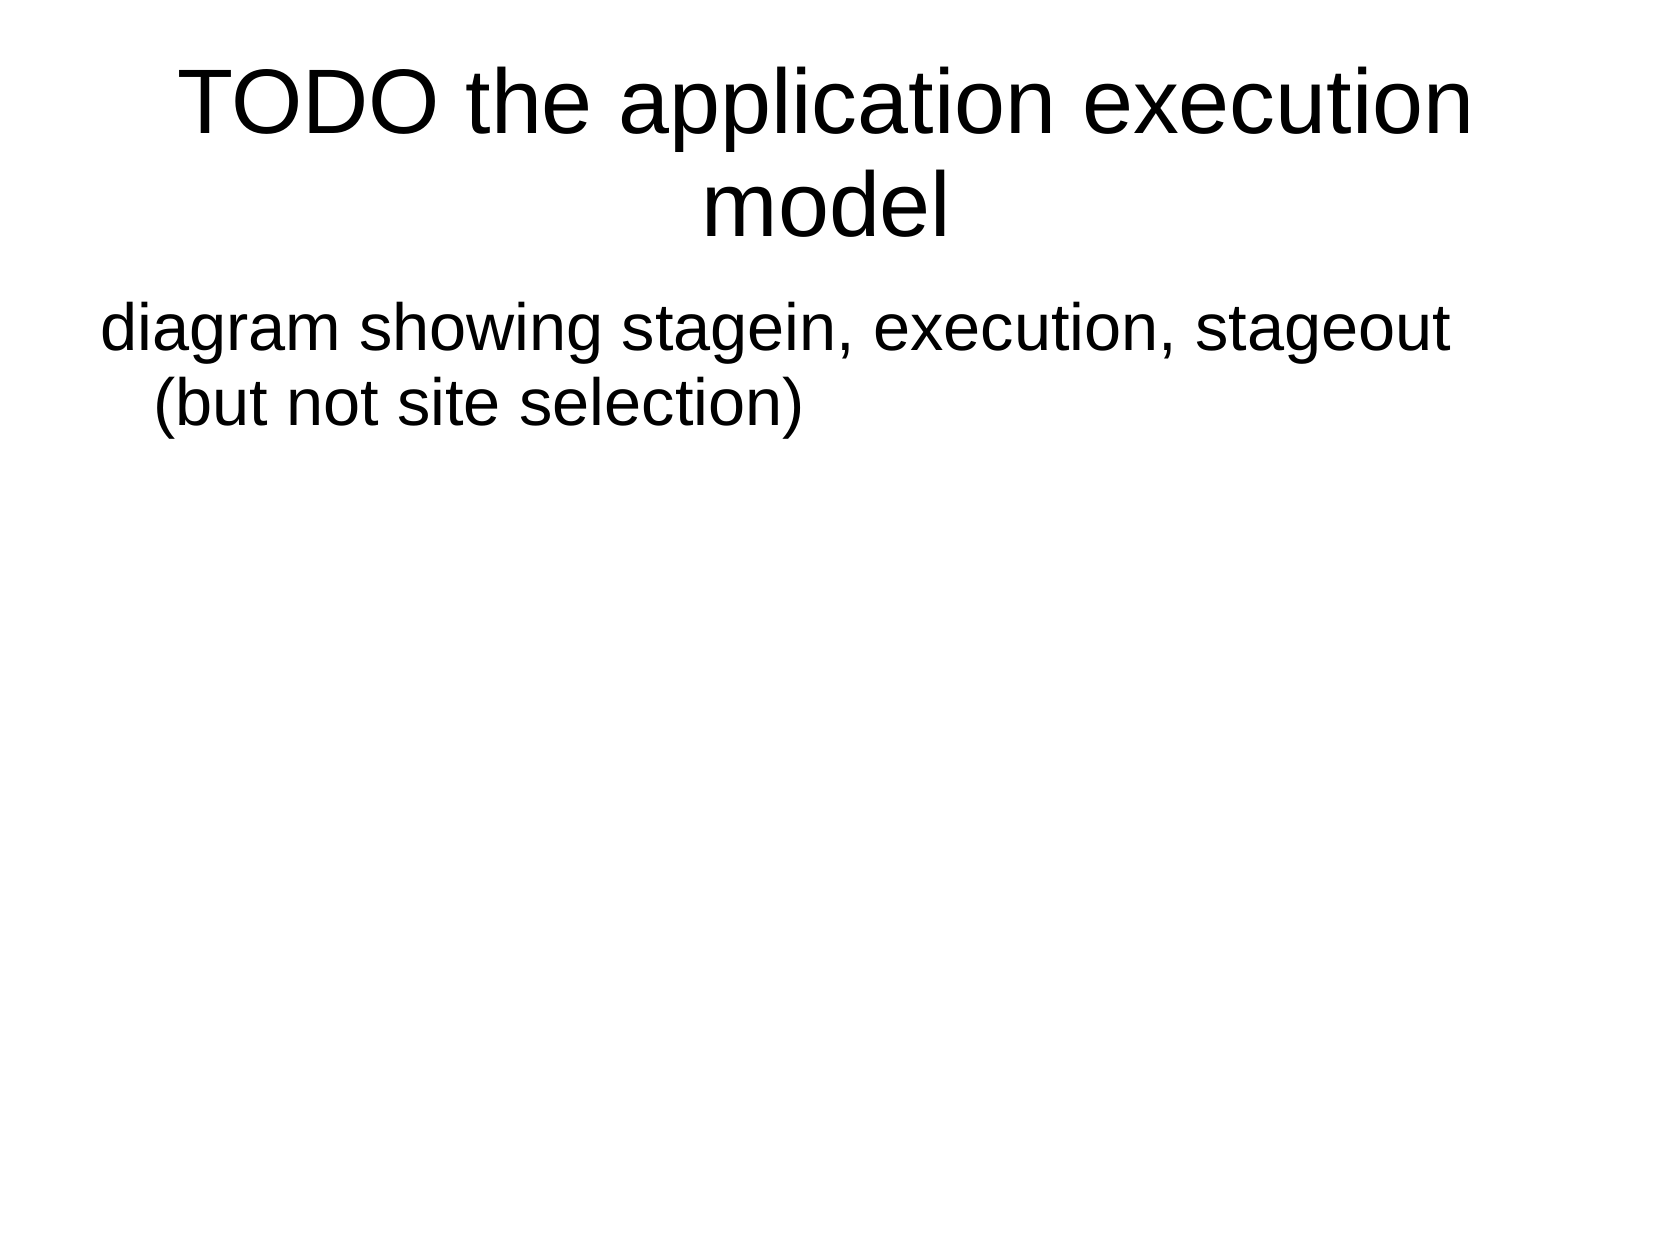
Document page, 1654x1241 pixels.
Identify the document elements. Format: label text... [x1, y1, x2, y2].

title TODO the application execution model [82, 47, 1571, 259]
list diagram showing stagein, execution, stageout (but not site selection) [82, 290, 1571, 1094]
